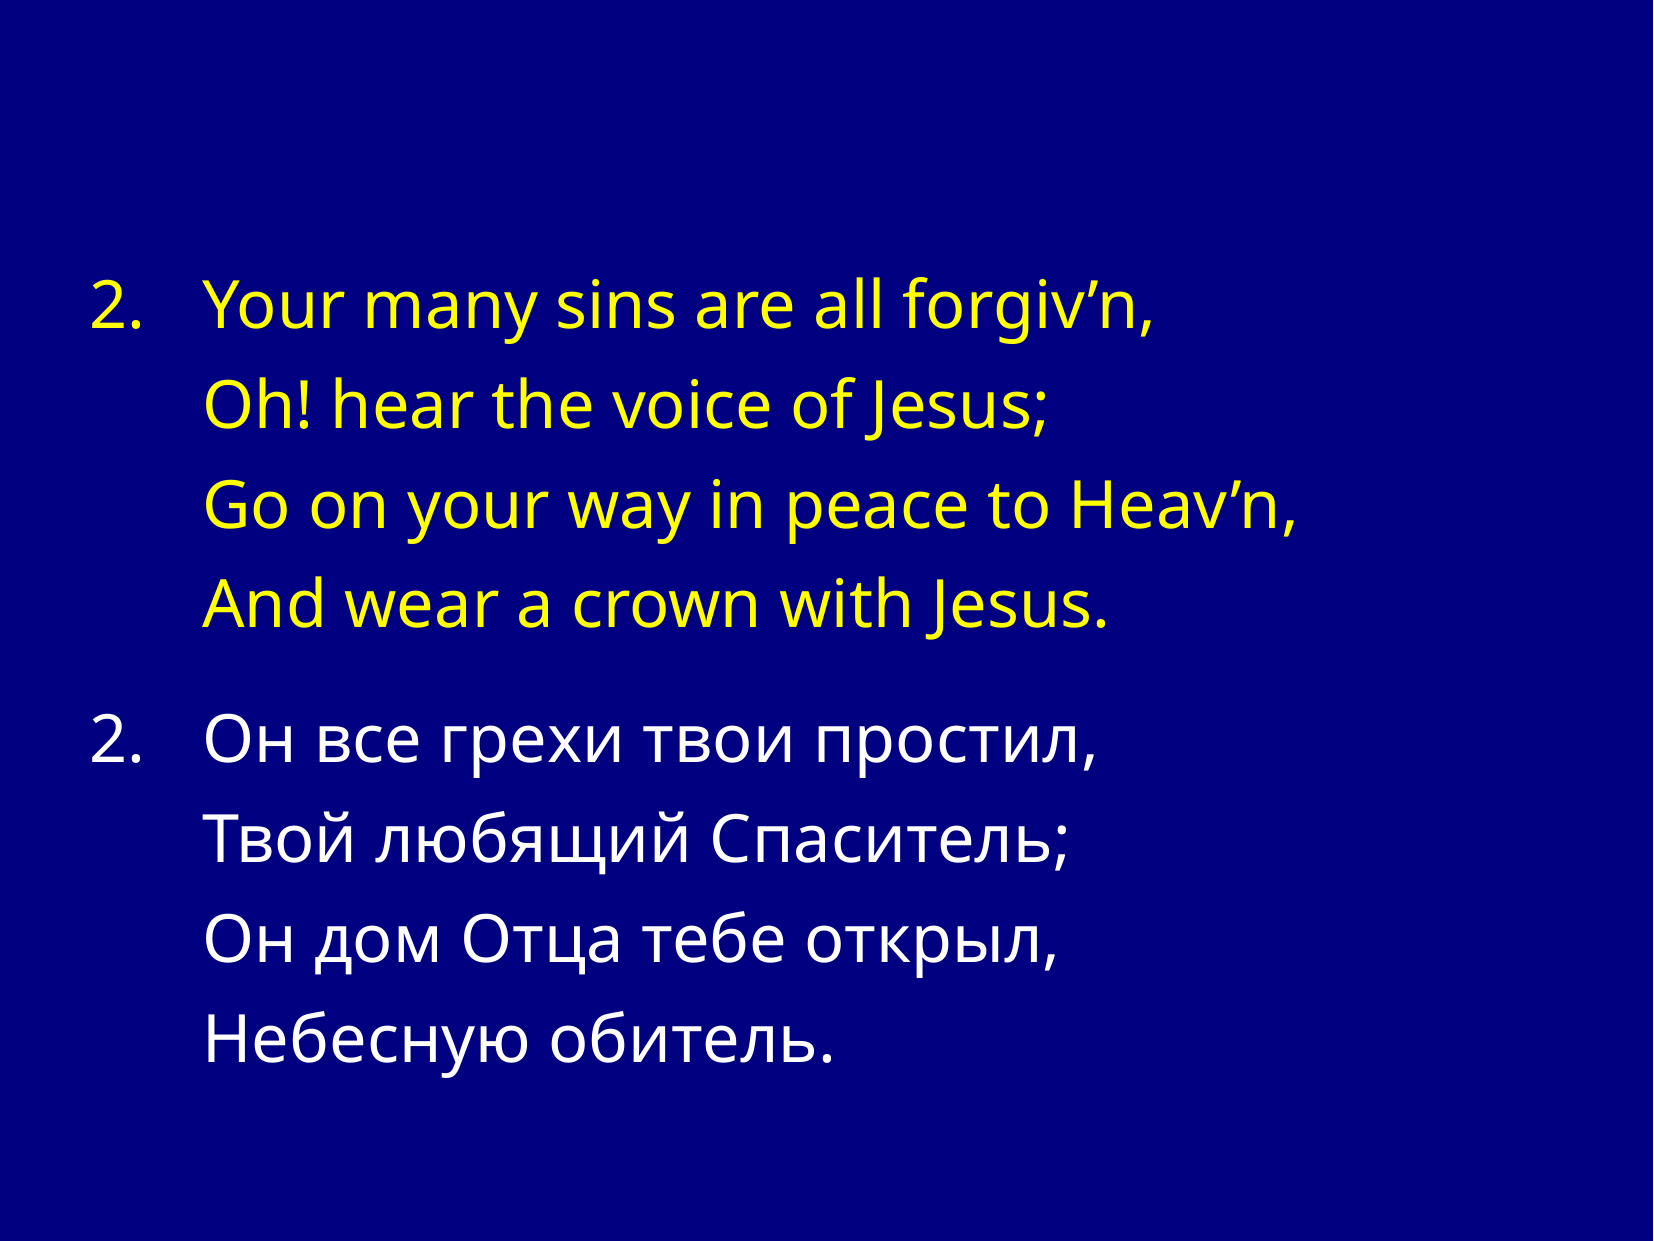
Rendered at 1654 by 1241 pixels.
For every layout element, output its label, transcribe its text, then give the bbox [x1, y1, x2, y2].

text_box 2. Он все грехи твои простил, Твой любящий Спаситель; Он дом Отца тебе открыл, Небесную обитель. [75, 675, 1576, 1163]
text_box 2. Your many sins are all forgiv’n, Oh! hear the voice of Jesus; Go on your way in peace to Heav’n, And wear a crown with Jesus. [75, 150, 1576, 638]
